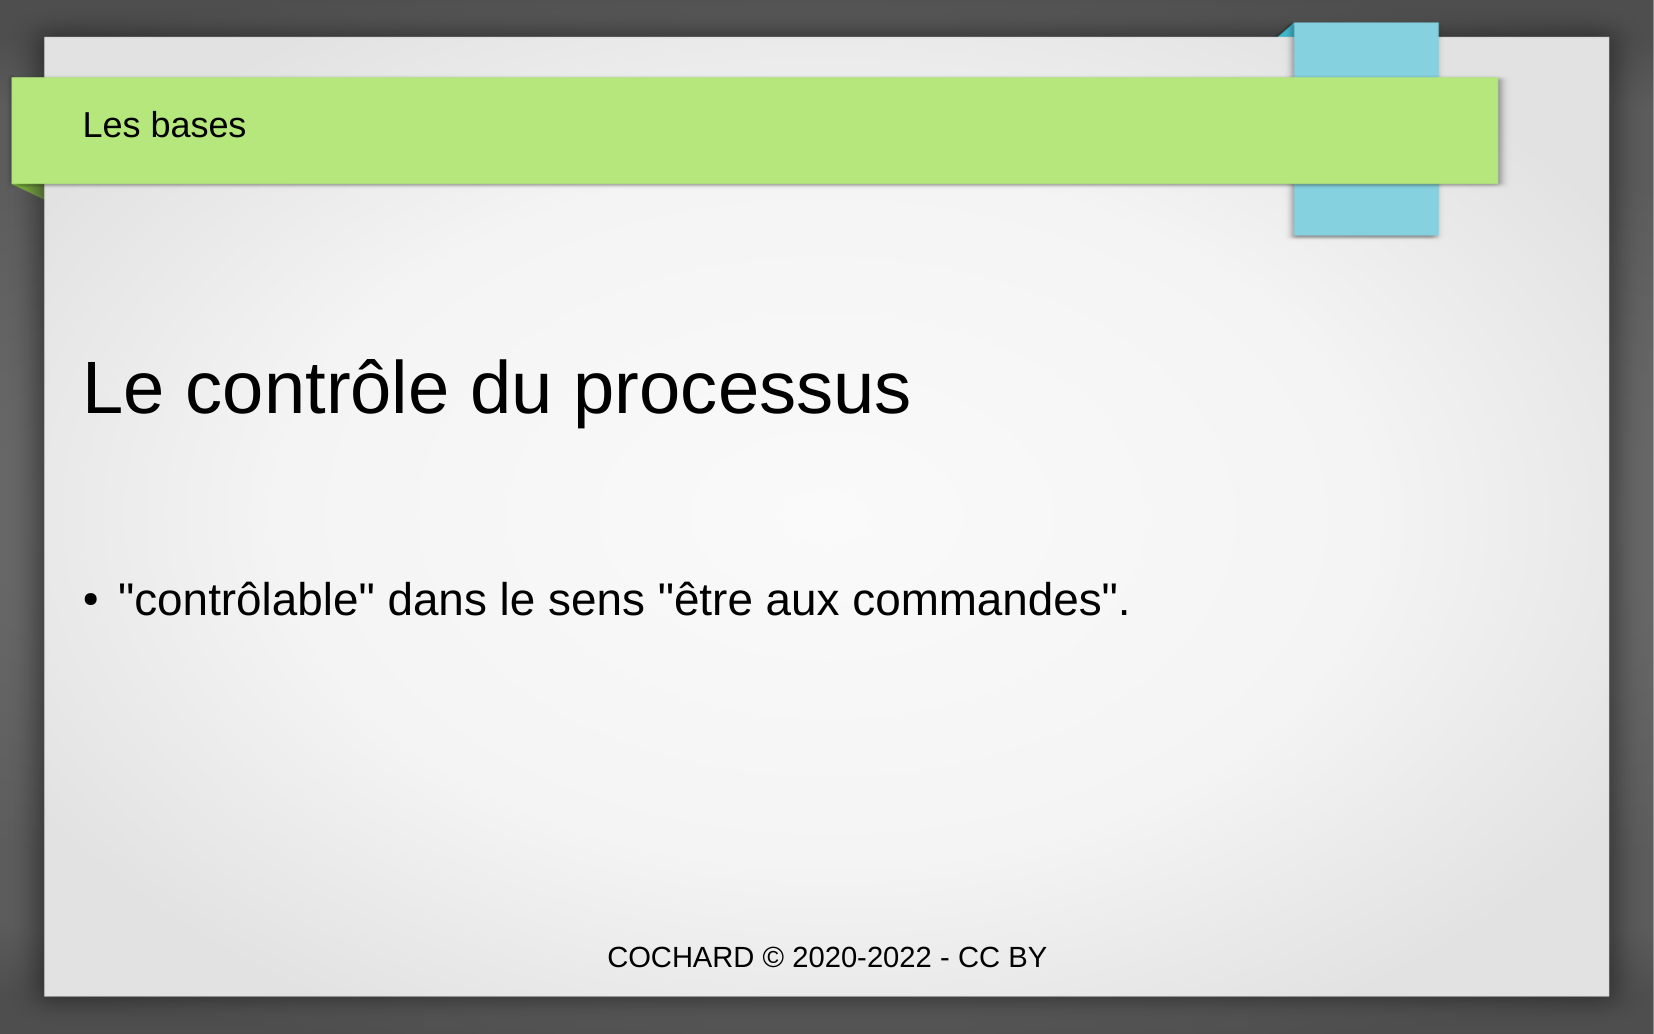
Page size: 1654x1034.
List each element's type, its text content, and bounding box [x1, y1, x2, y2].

picture [0, 0, 1654, 1034]
title Les bases [82, 39, 1235, 210]
list Le contrôle du processus "contrôlable" dans le sens "être aux commandes". [82, 249, 1571, 849]
